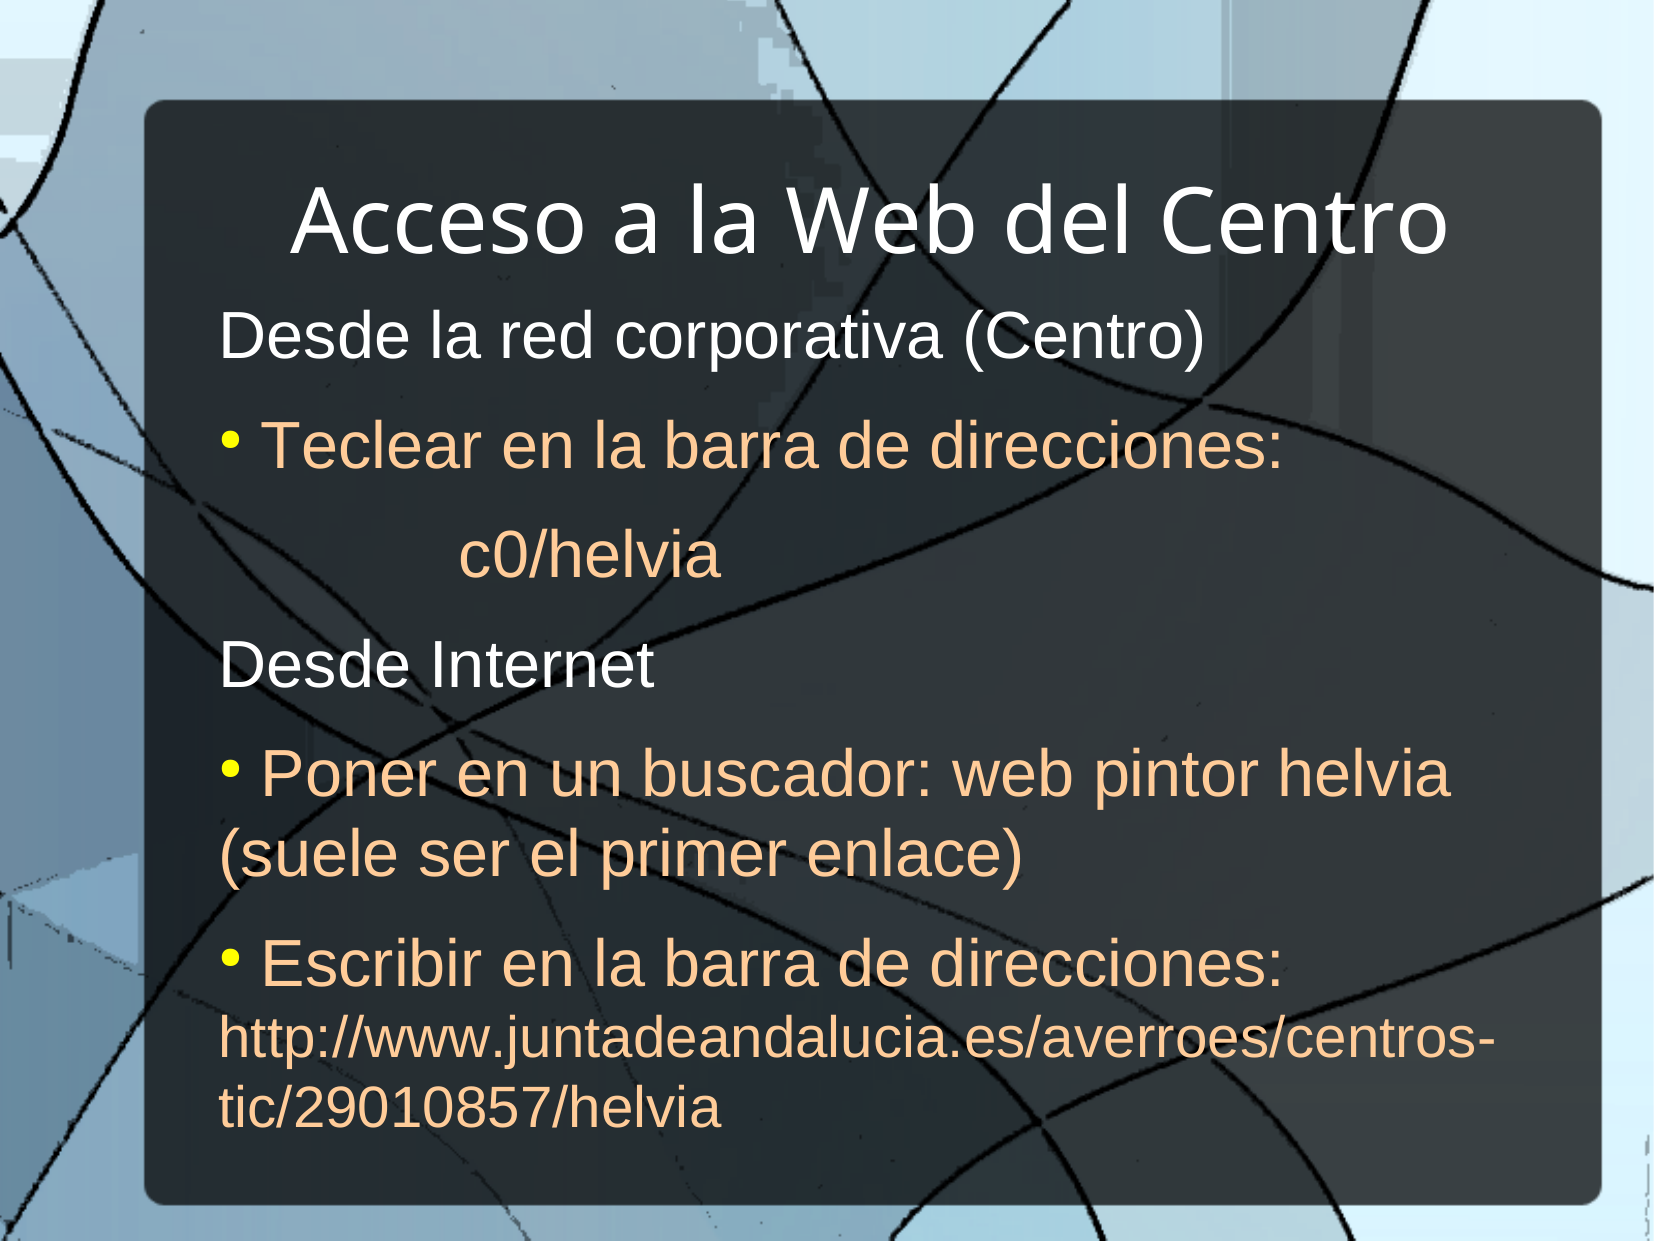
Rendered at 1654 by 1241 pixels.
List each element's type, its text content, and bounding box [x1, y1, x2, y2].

picture [0, 0, 1654, 1241]
list Desde la red corporativa (Centro) Teclear en la barra de direcciones: c0/helvia Desde Internet Poner en un buscador: web pintor helvia (suele ser el primer enlace) Escribir en la barra de direcciones: http://www.juntadeandalucia.es/averroes/centros-tic/29010857/helvia [218, 292, 1583, 1113]
title Acceso a la Web del Centro [159, 108, 1583, 325]
